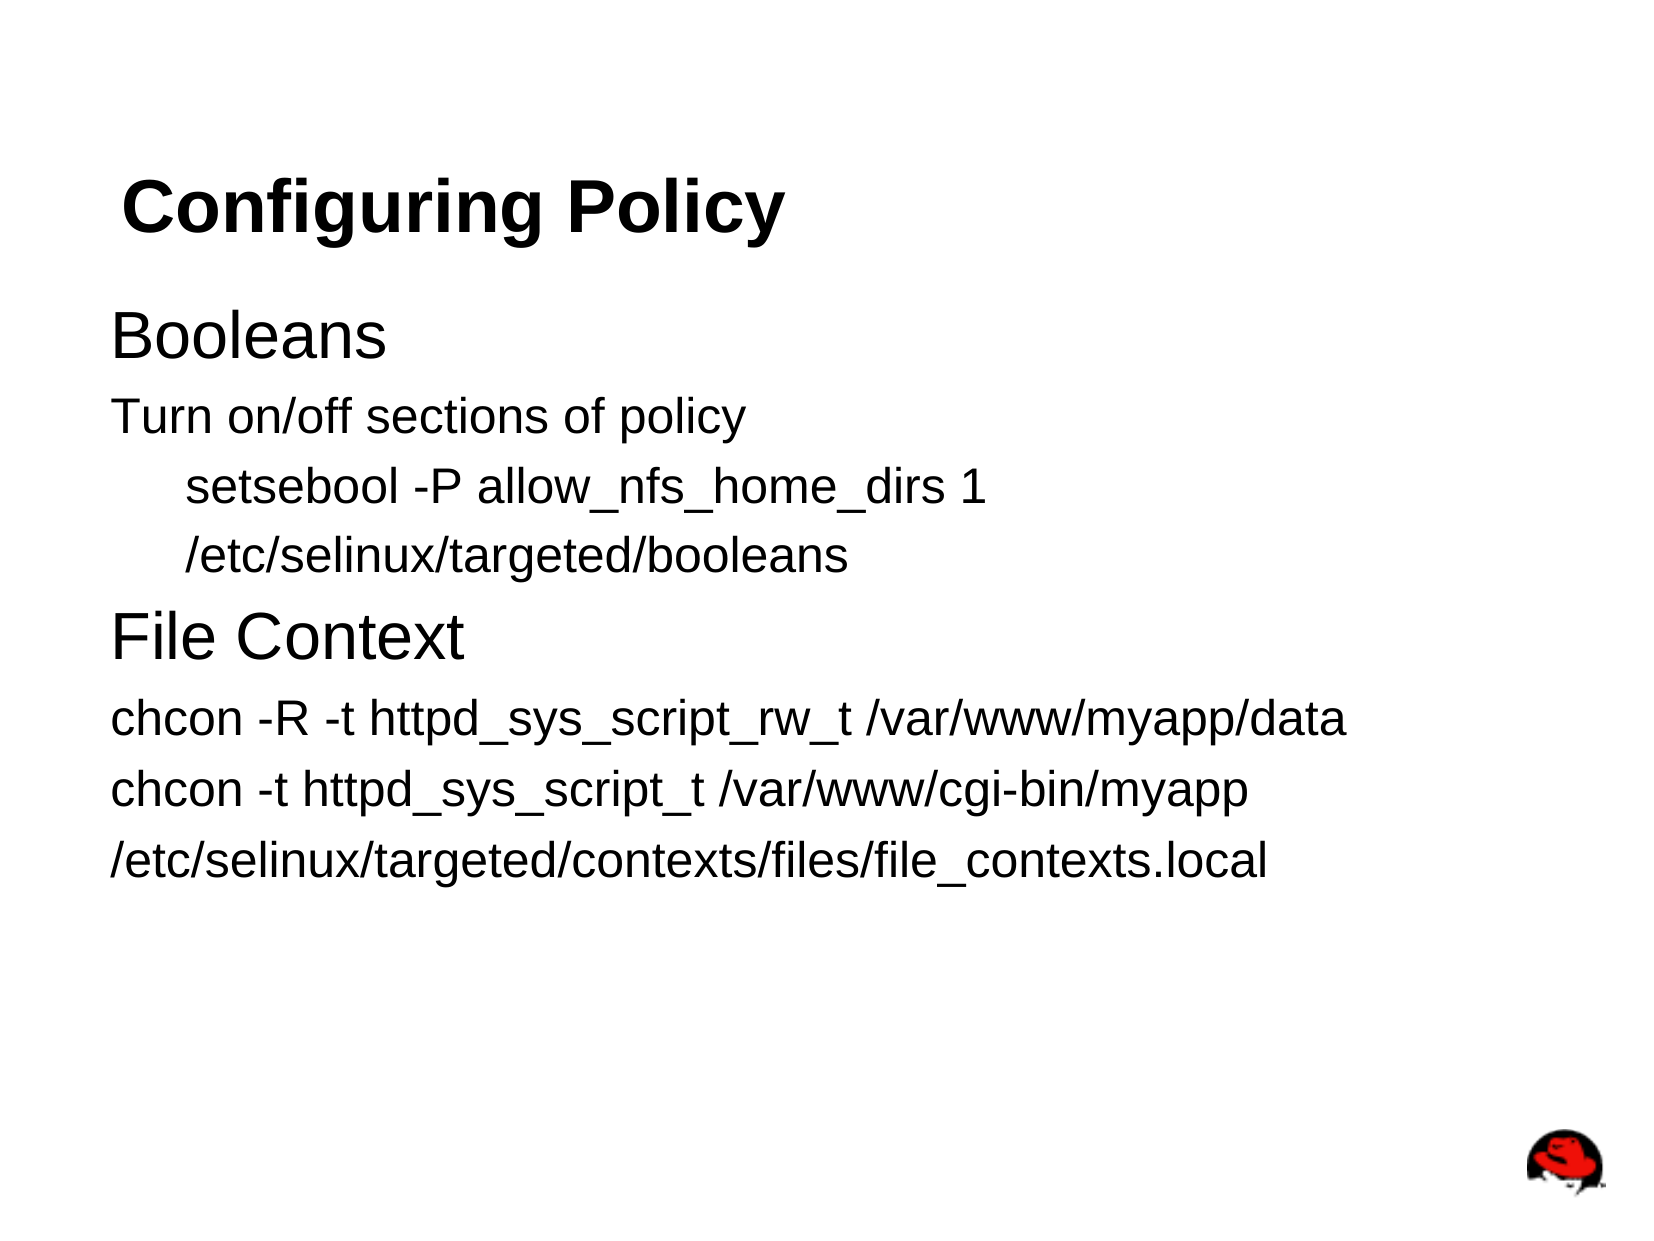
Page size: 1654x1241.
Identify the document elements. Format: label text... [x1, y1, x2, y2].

title Configuring Policy [121, 102, 1534, 310]
picture [1527, 1129, 1606, 1207]
list Booleans Turn on/off sections of policy setsebool -P allow_nfs_home_dirs 1 /etc/selinux/targeted/booleans File Context chcon -R -t httpd_sys_script_rw_t /var/www/myapp/data chcon -t httpd_sys_script_t /var/www/cgi-bin/myapp /etc/selinux/targeted/contexts/files/file_contexts.local [110, 298, 1523, 1134]
